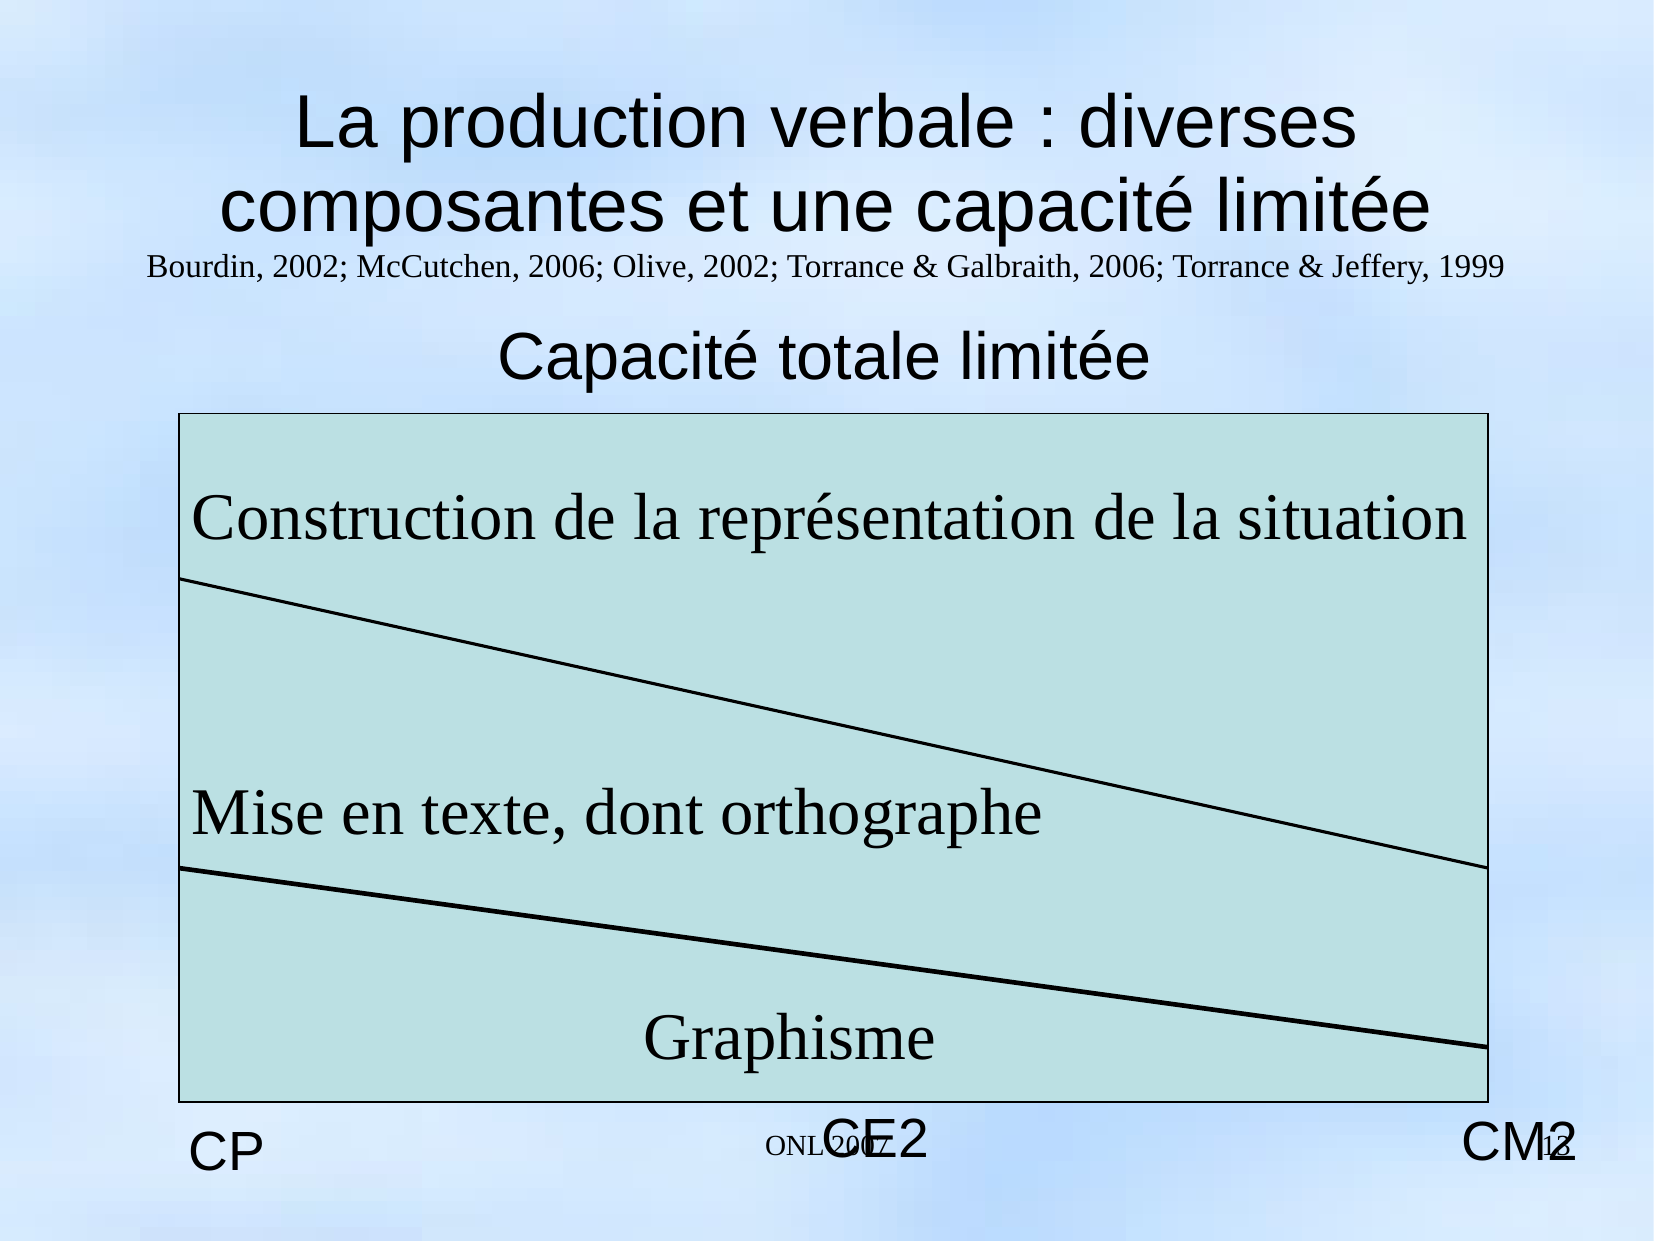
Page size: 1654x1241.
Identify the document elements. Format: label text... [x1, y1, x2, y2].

text_box Construction de la représentation de la situation [177, 472, 1654, 562]
text_box Capacité totale limitée [482, 311, 1183, 402]
text_box CP [173, 1113, 280, 1191]
text_box [179, 413, 1489, 472]
text_box Mise en texte, dont orthographe [177, 767, 1211, 858]
text_box Graphisme [628, 992, 952, 1082]
text_box [179, 871, 1489, 1103]
text_box [179, 581, 1019, 767]
title La production verbale : diverses composantes et une capacité limitée Bourdin, 2002; McCutchen, 2006; Olive, 2002; Torrance & Galbraith, 2006; Torrance & Jeffery, 1999 [55, 0, 1599, 365]
text_box [179, 562, 1489, 866]
text_box CM2 [1446, 1102, 1594, 1180]
text_box [179, 809, 1489, 1044]
text_box CE2 [807, 1099, 945, 1177]
picture [0, 0, 1654, 1241]
